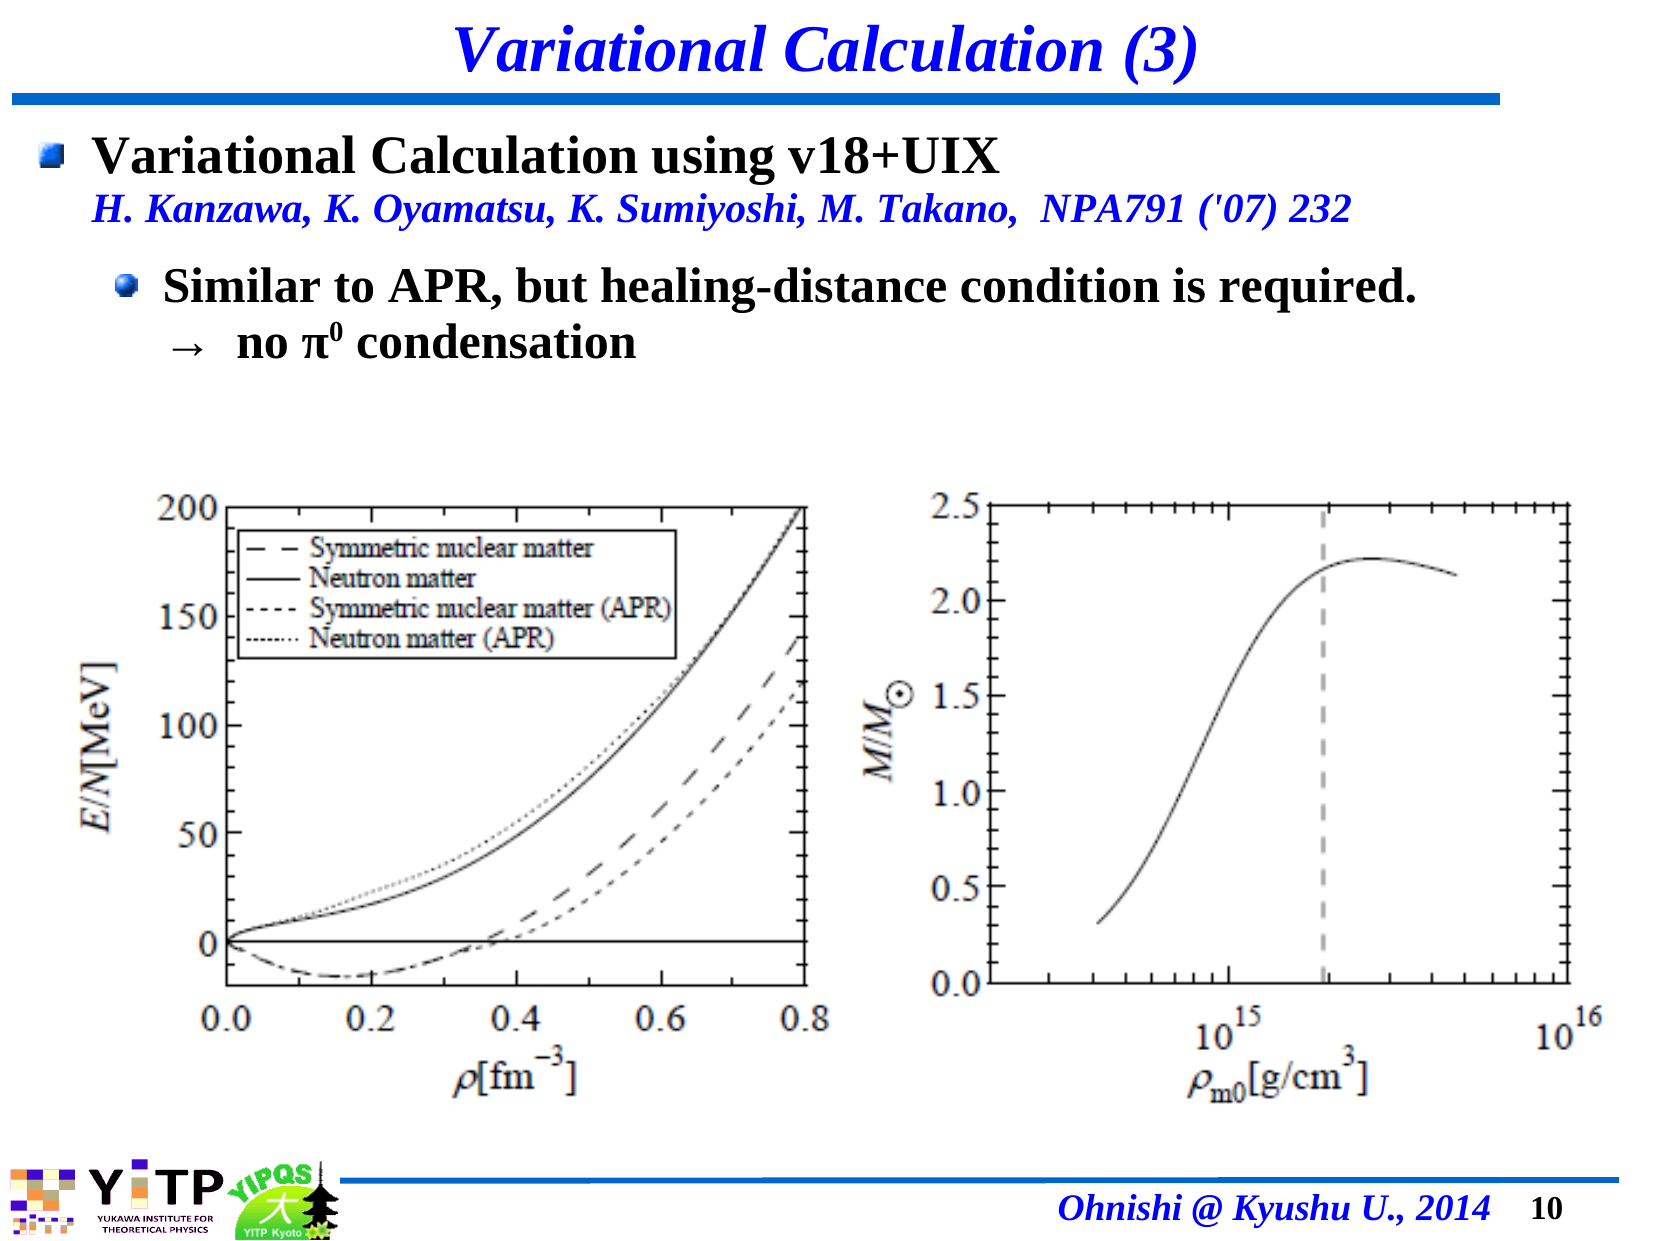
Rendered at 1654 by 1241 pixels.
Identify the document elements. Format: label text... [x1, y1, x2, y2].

picture [53, 472, 1623, 1123]
list Variational Calculation using v18+UIX H. Kanzawa, K. Oyamatsu, K. Sumiyoshi, M. Takano, NPA791 ('07) 232 Similar to APR, but healing-distance condition is required. → no π0 condensation [20, 124, 1621, 1137]
picture [0, 1154, 340, 1241]
title Variational Calculation (3) [0, 0, 1654, 99]
